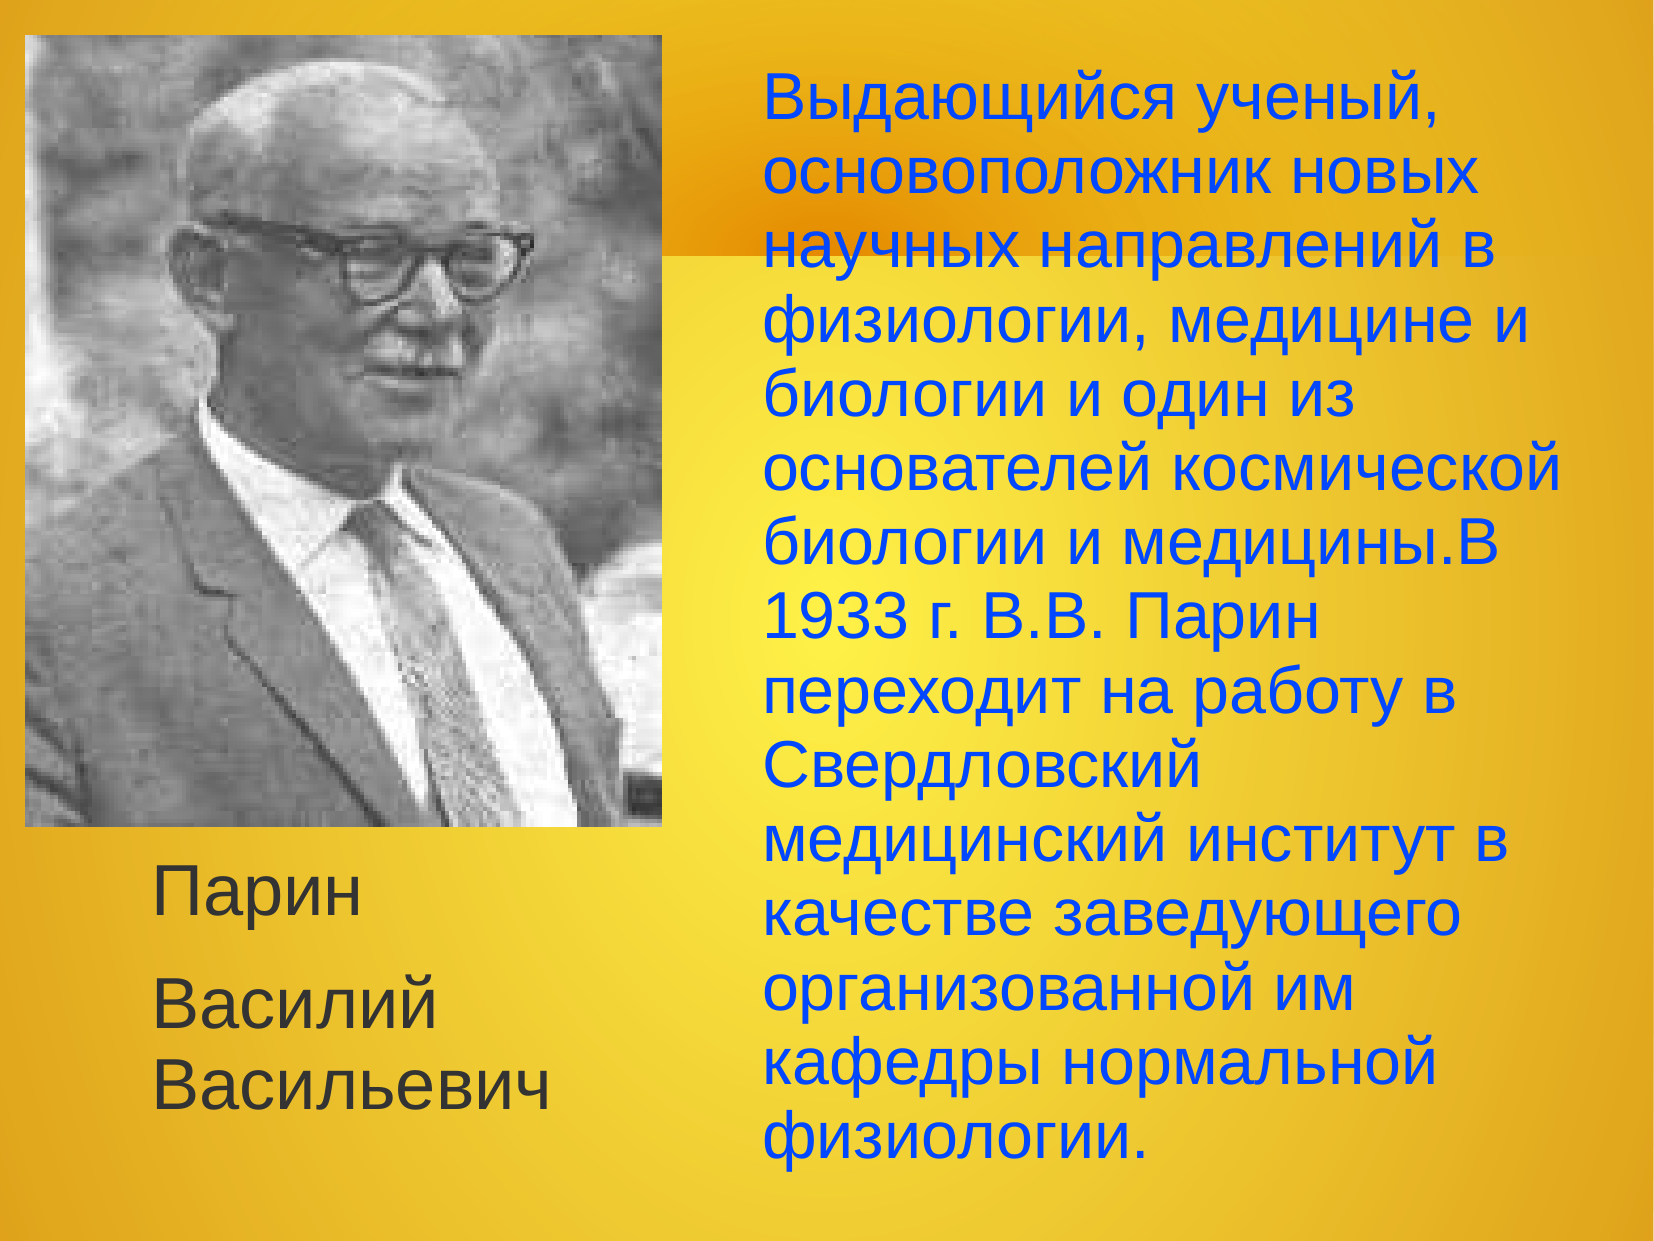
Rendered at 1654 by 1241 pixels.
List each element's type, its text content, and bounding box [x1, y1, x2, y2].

picture [25, 35, 662, 827]
list Выдающийся ученый, основоположник новых научных направлений в физиологии, медицине и биологии и один из основателей космической биологии и медицины.В 1933 г. В.В. Парин переходит на работу в Свердловский медицинский институт в качестве заведующего организованной им кафедры нормальной физиологии. [696, 59, 1595, 1182]
list Парин Василий Васильевич [80, 850, 756, 1194]
